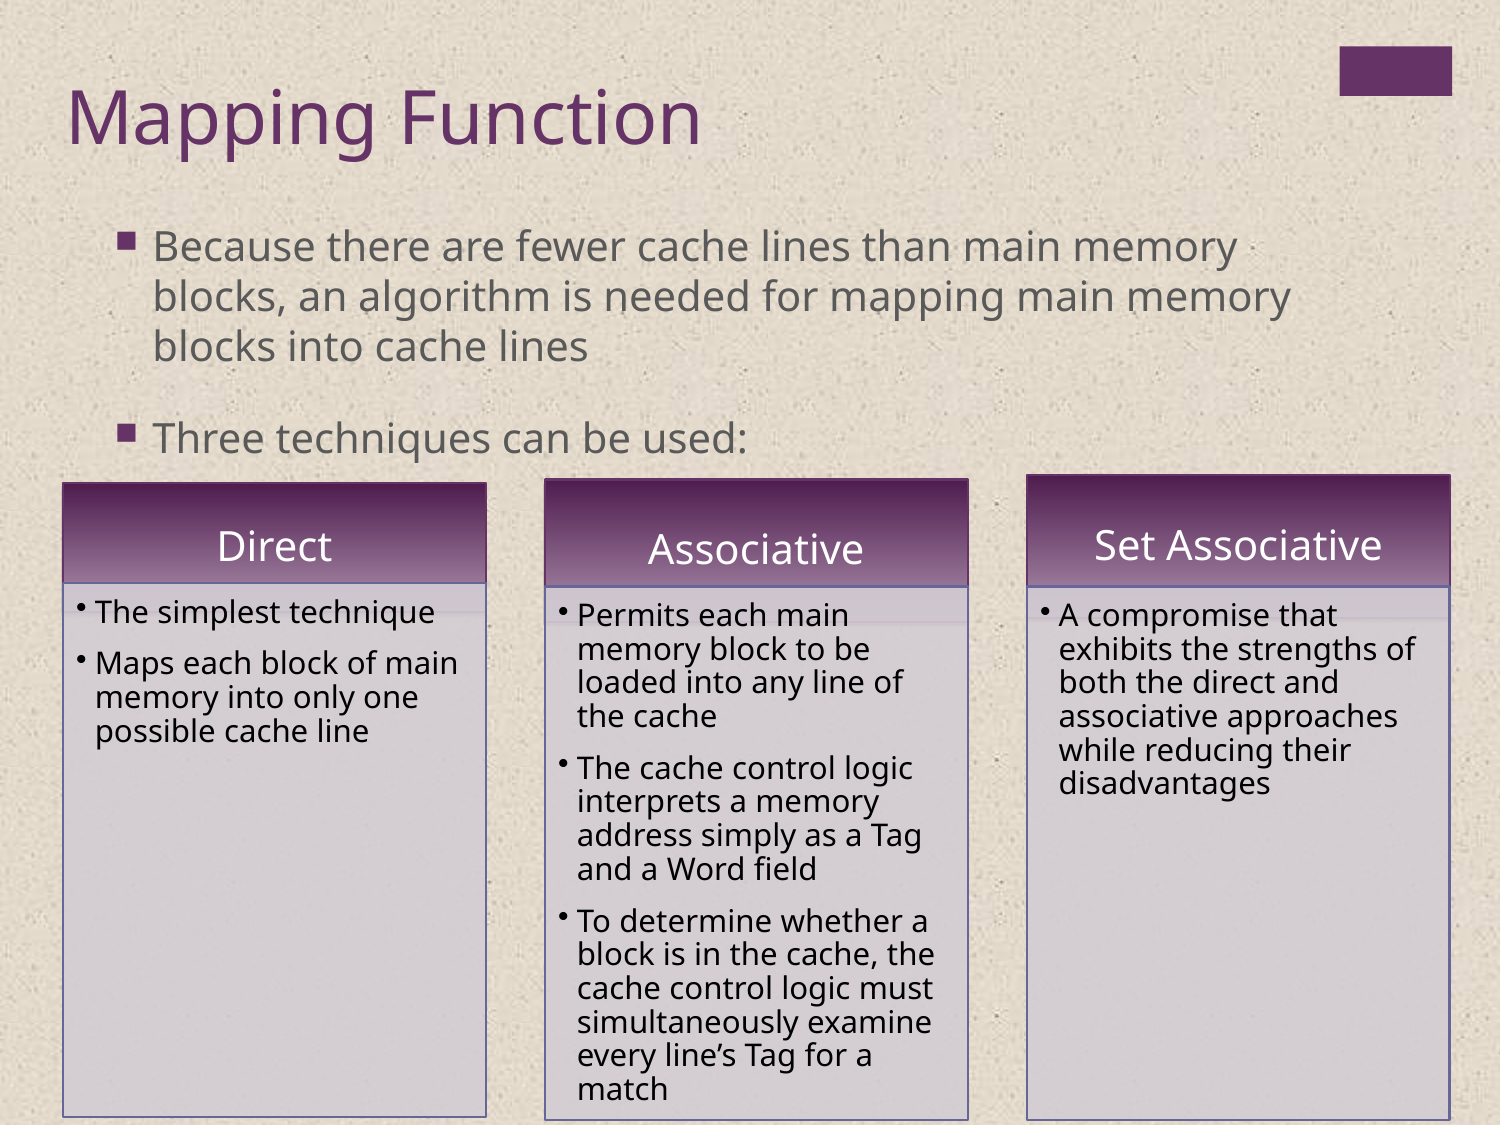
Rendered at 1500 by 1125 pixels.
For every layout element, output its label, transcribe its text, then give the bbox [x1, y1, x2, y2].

title Mapping Function [50, 62, 1290, 221]
text_box Associative [544, 525, 968, 586]
text_box The simplest technique Maps each block of main memory into only one possible cache line [62, 583, 486, 1118]
text_box Direct [62, 482, 486, 583]
text_box Set Associative [1027, 474, 1450, 586]
text_box A compromise that exhibits the strengths of both the direct and associative approaches while reducing their disadvantages [1026, 586, 1450, 1121]
text_box Permits each main memory block to be loaded into any line of the cache The cache control logic interprets a memory address simply as a Tag and a Word field To determine whether a block is in the cache, the cache control logic must simultaneously examine every line’s Tag for a match [544, 586, 968, 1121]
list Because there are fewer cache lines than main memory blocks, an algorithm is needed for mapping main memory blocks into cache lines Three techniques can be used: [99, 212, 1340, 525]
picture [0, 0, 1500, 1125]
